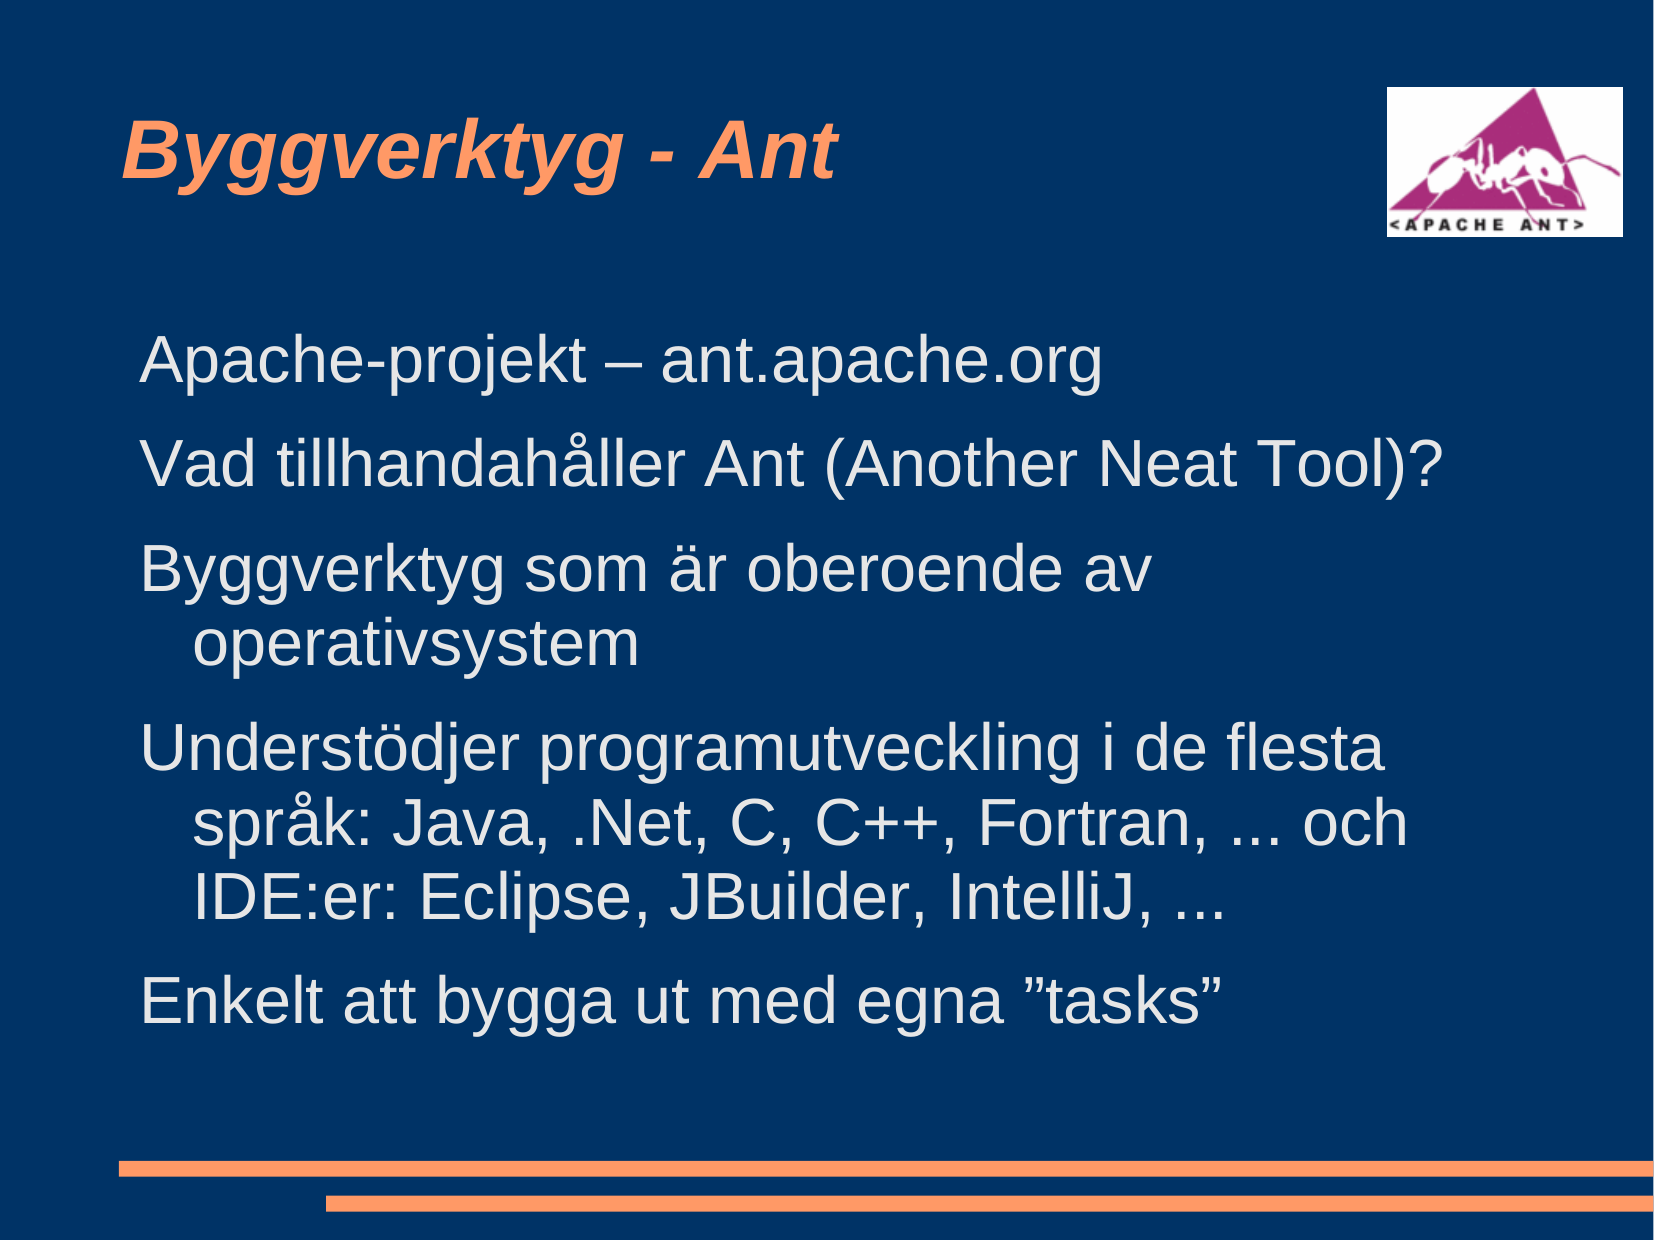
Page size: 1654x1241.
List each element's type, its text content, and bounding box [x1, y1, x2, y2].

picture [1387, 87, 1623, 237]
text_box [717, 915, 975, 1007]
list Apache-projekt – ant.apache.org Vad tillhandahåller Ant (Another Neat Tool)? Byggverktyg som är oberoende av operativsystem Understödjer programutveckling i de flesta språk: Java, .Net, C, C++, Fortran, ... och IDE:er: Eclipse, JBuilder, IntelliJ, ... Enkelt att bygga ut med egna ”tasks” [121, 322, 1561, 1241]
title Byggverktyg - Ant [121, 46, 1534, 254]
